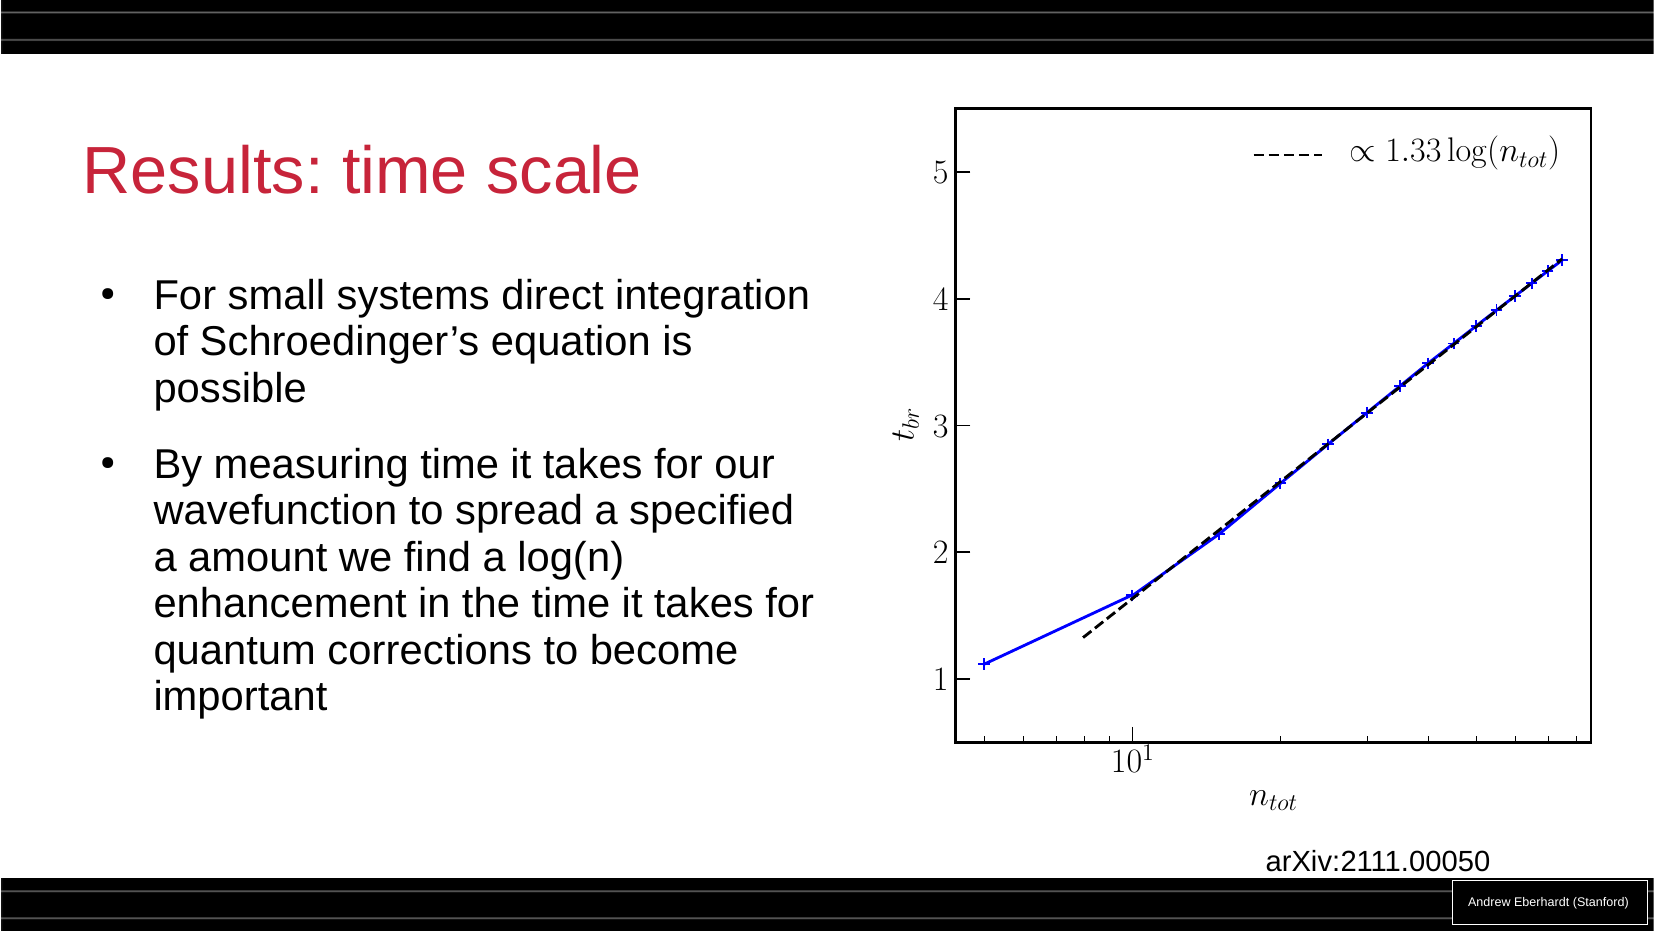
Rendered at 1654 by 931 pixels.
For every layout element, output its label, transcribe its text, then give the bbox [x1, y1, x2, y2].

text_box arXiv:2111.00050 [1250, 837, 1506, 886]
title Results: time scale [82, 92, 1571, 249]
list For small systems direct integration of Schroedinger’s equation is possible By measuring time it takes for our wavefunction to spread a specified a amount we find a log(n) enhancement in the time it takes for quantum corrections to become important [82, 271, 826, 851]
picture [1, 878, 1654, 931]
picture [881, 95, 1606, 831]
text_box Andrew Eberhardt (Stanford) [1452, 880, 1648, 925]
picture [1, 0, 1654, 54]
